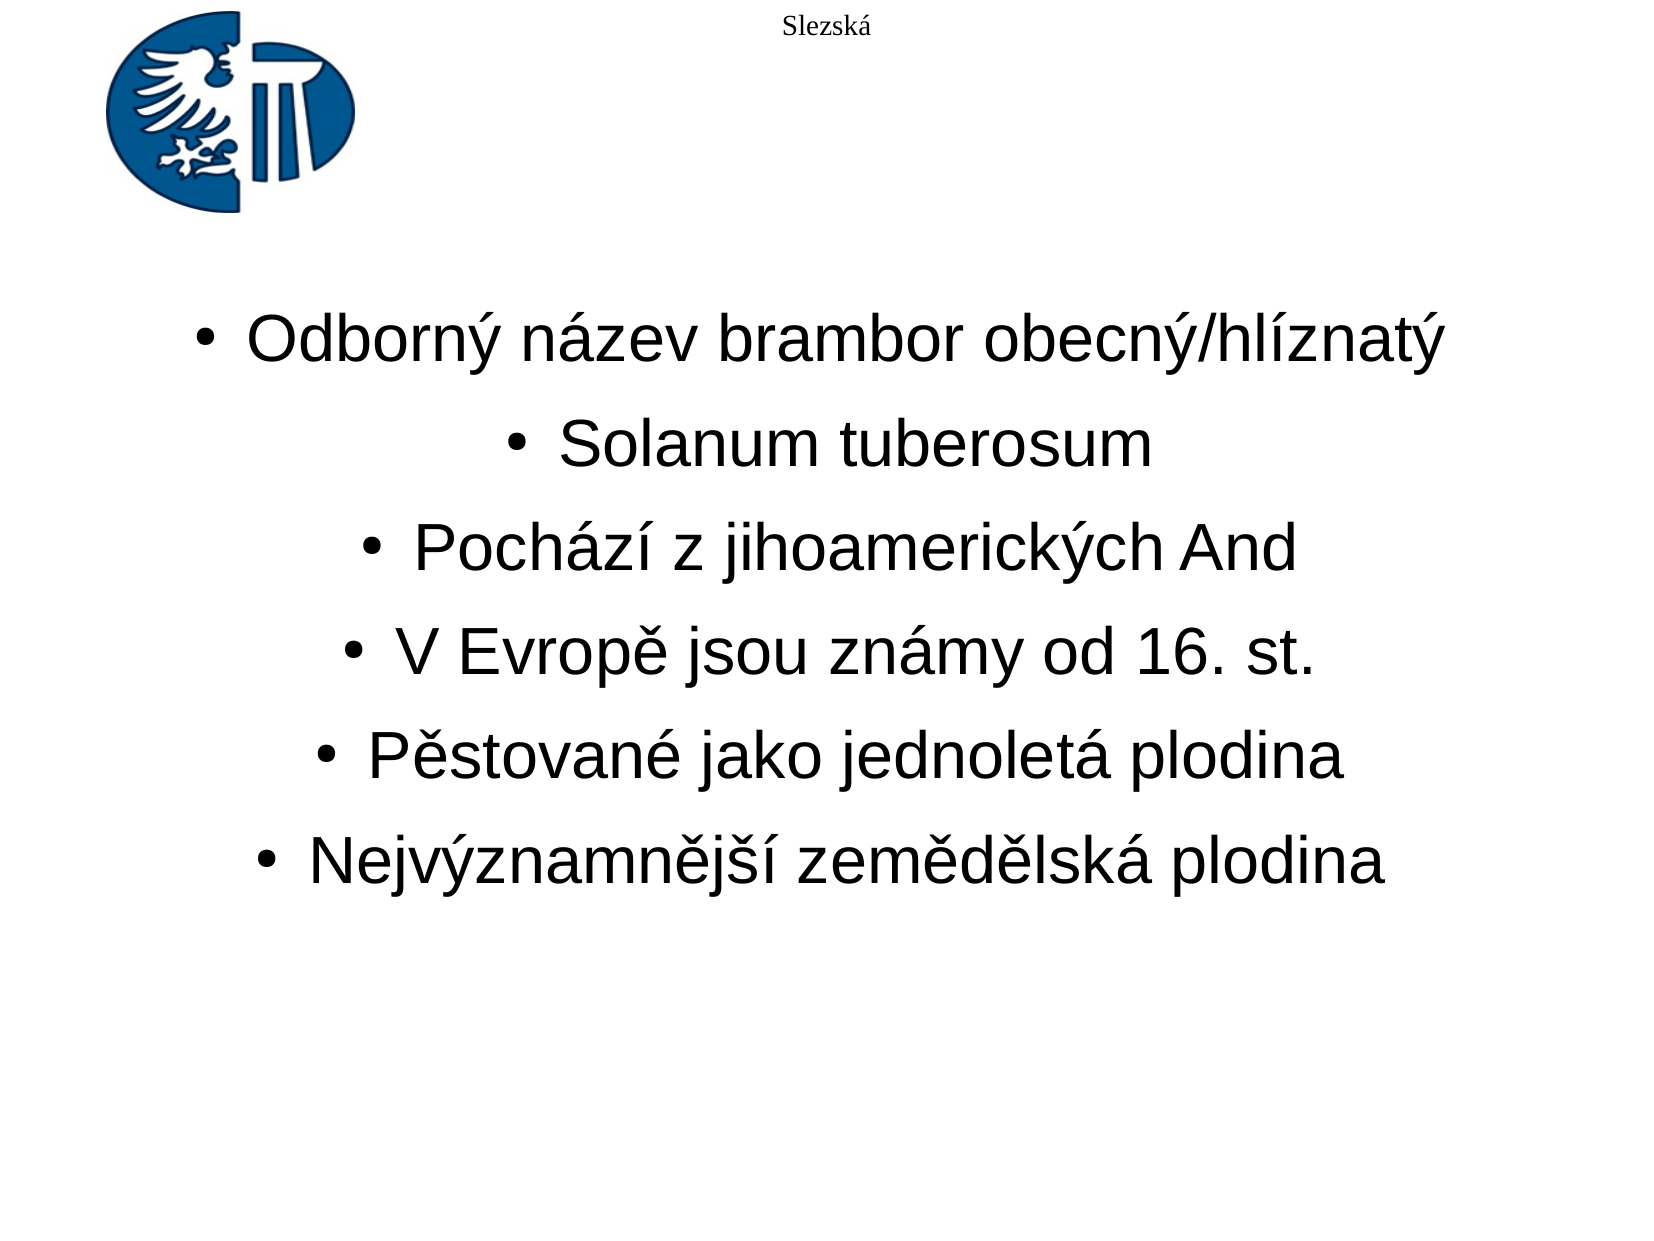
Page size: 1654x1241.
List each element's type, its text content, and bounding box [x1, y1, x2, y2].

list Odborný název brambor obecný/hlíznatý Solanum tuberosum Pochází z jihoamerických And V Evropě jsou známy od 16. st. Pěstované jako jednoletá plodina Nejvýznamnější zemědělská plodina [76, 301, 1565, 1021]
picture [106, 11, 355, 213]
